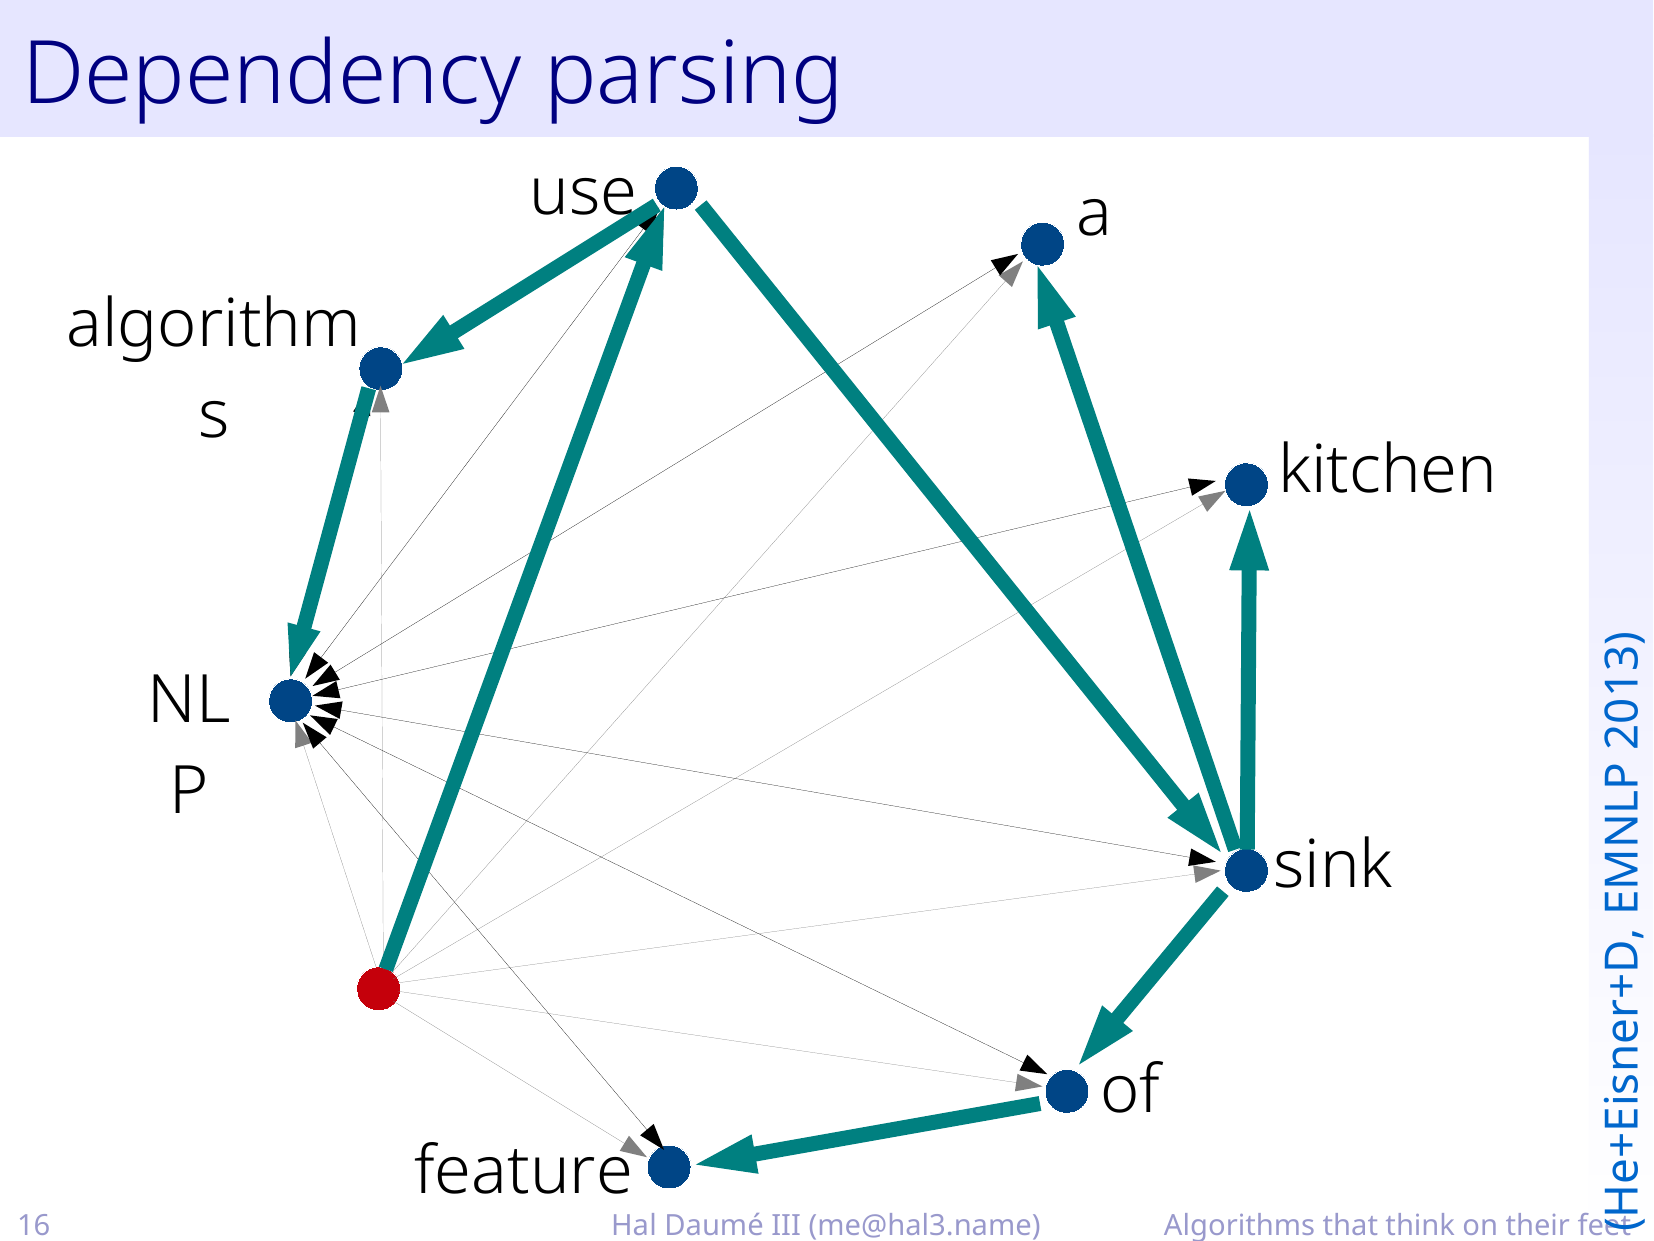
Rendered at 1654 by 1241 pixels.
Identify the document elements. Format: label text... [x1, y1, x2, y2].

text_box use [628, 224, 643, 233]
text_box sink [1273, 816, 1524, 910]
text_box [654, 166, 699, 211]
text_box use [529, 143, 643, 233]
text_box [664, 1144, 692, 1189]
text_box features [414, 1121, 664, 1216]
text_box [1224, 849, 1269, 893]
text_box [268, 678, 313, 723]
text_box [358, 346, 403, 391]
text_box kitchen [1278, 421, 1528, 515]
text_box [1224, 462, 1269, 507]
text_box (He+Eisner+D, EMNLP 2013) [1585, 633, 1648, 1235]
text_box [1045, 1069, 1090, 1114]
title Dependency parsing [22, 8, 1639, 131]
text_box [356, 966, 401, 1011]
text_box algorithms [66, 275, 379, 365]
text_box of [1100, 1041, 1350, 1135]
text_box NLP [147, 651, 265, 741]
text_box [1020, 222, 1065, 267]
text_box a [1076, 164, 1150, 258]
